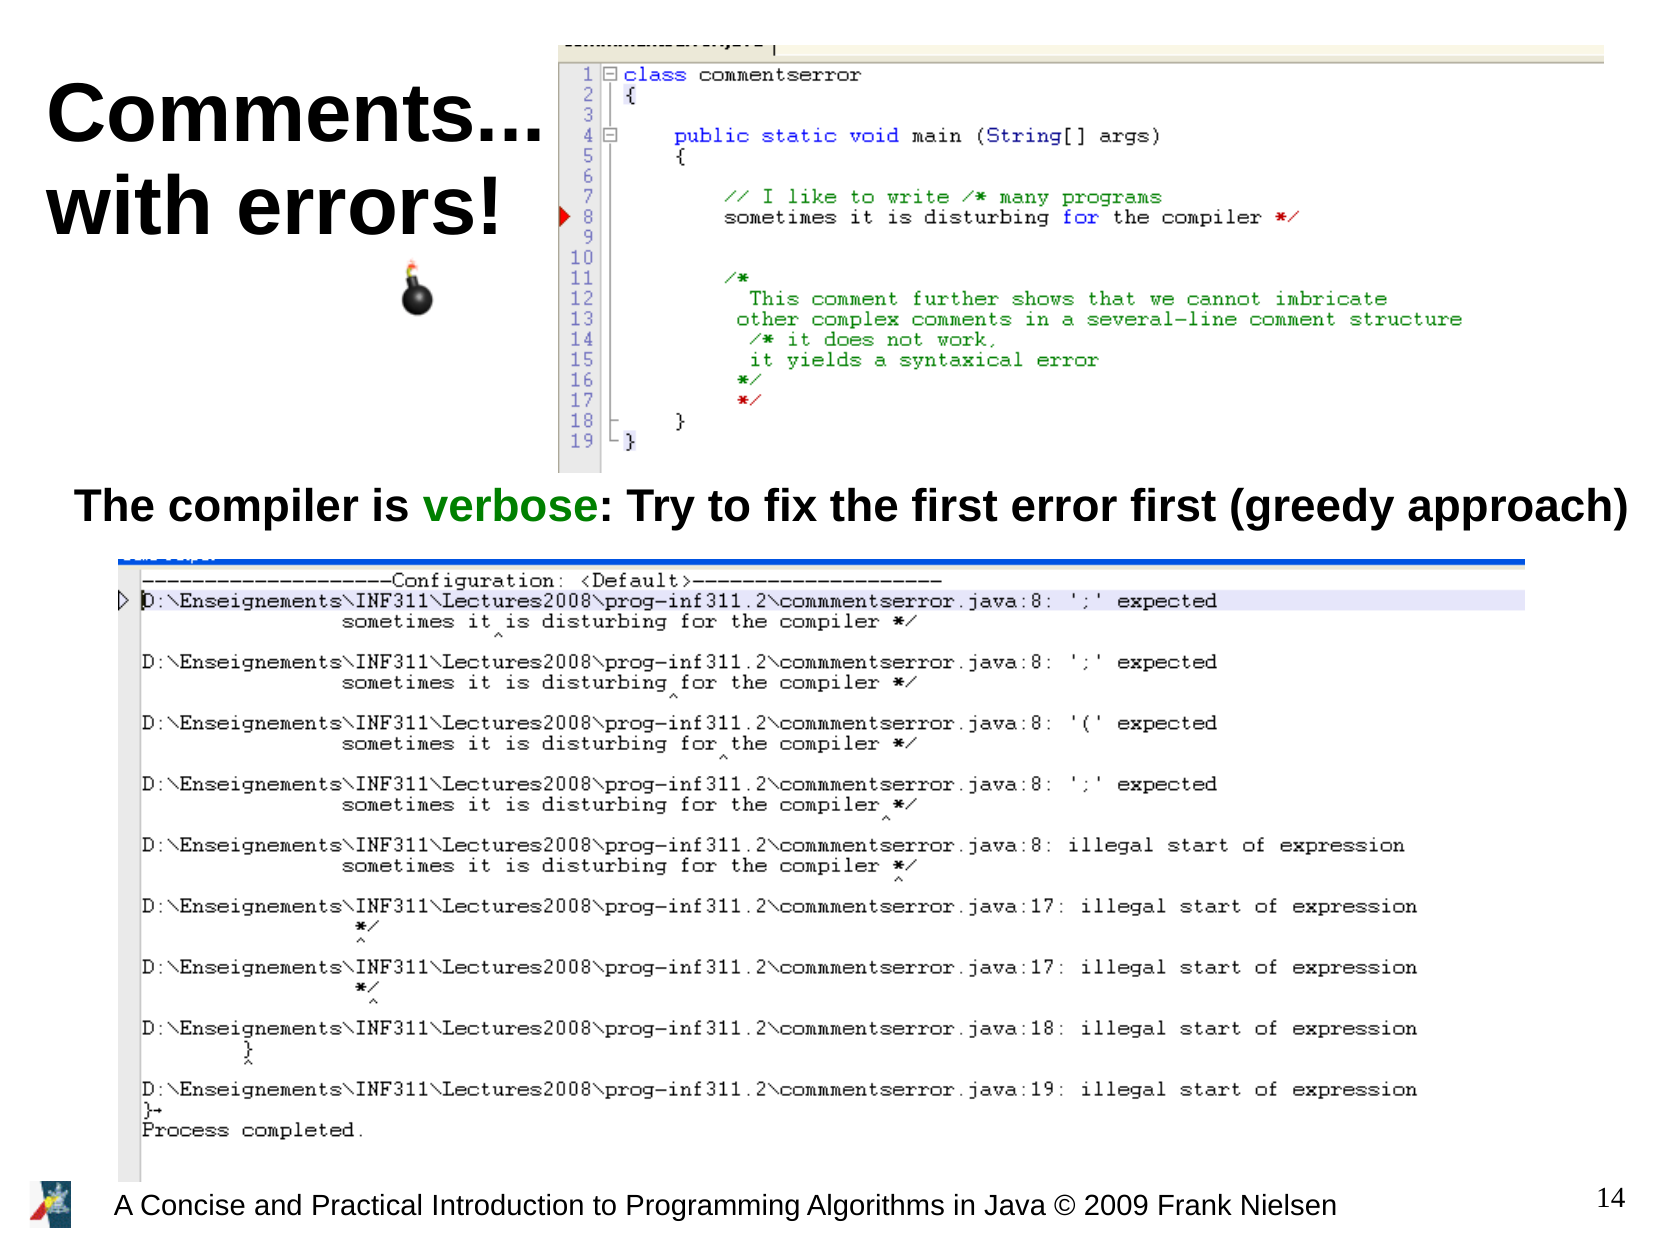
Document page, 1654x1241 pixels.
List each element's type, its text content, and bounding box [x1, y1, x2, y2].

picture [377, 253, 450, 326]
picture [558, 45, 1604, 472]
picture [118, 559, 1525, 1182]
text_box Comments... with errors! [31, 59, 558, 260]
picture [29, 1181, 71, 1228]
text_box The compiler is verbose: Try to fix the first error first (greedy approach) [59, 472, 1644, 540]
